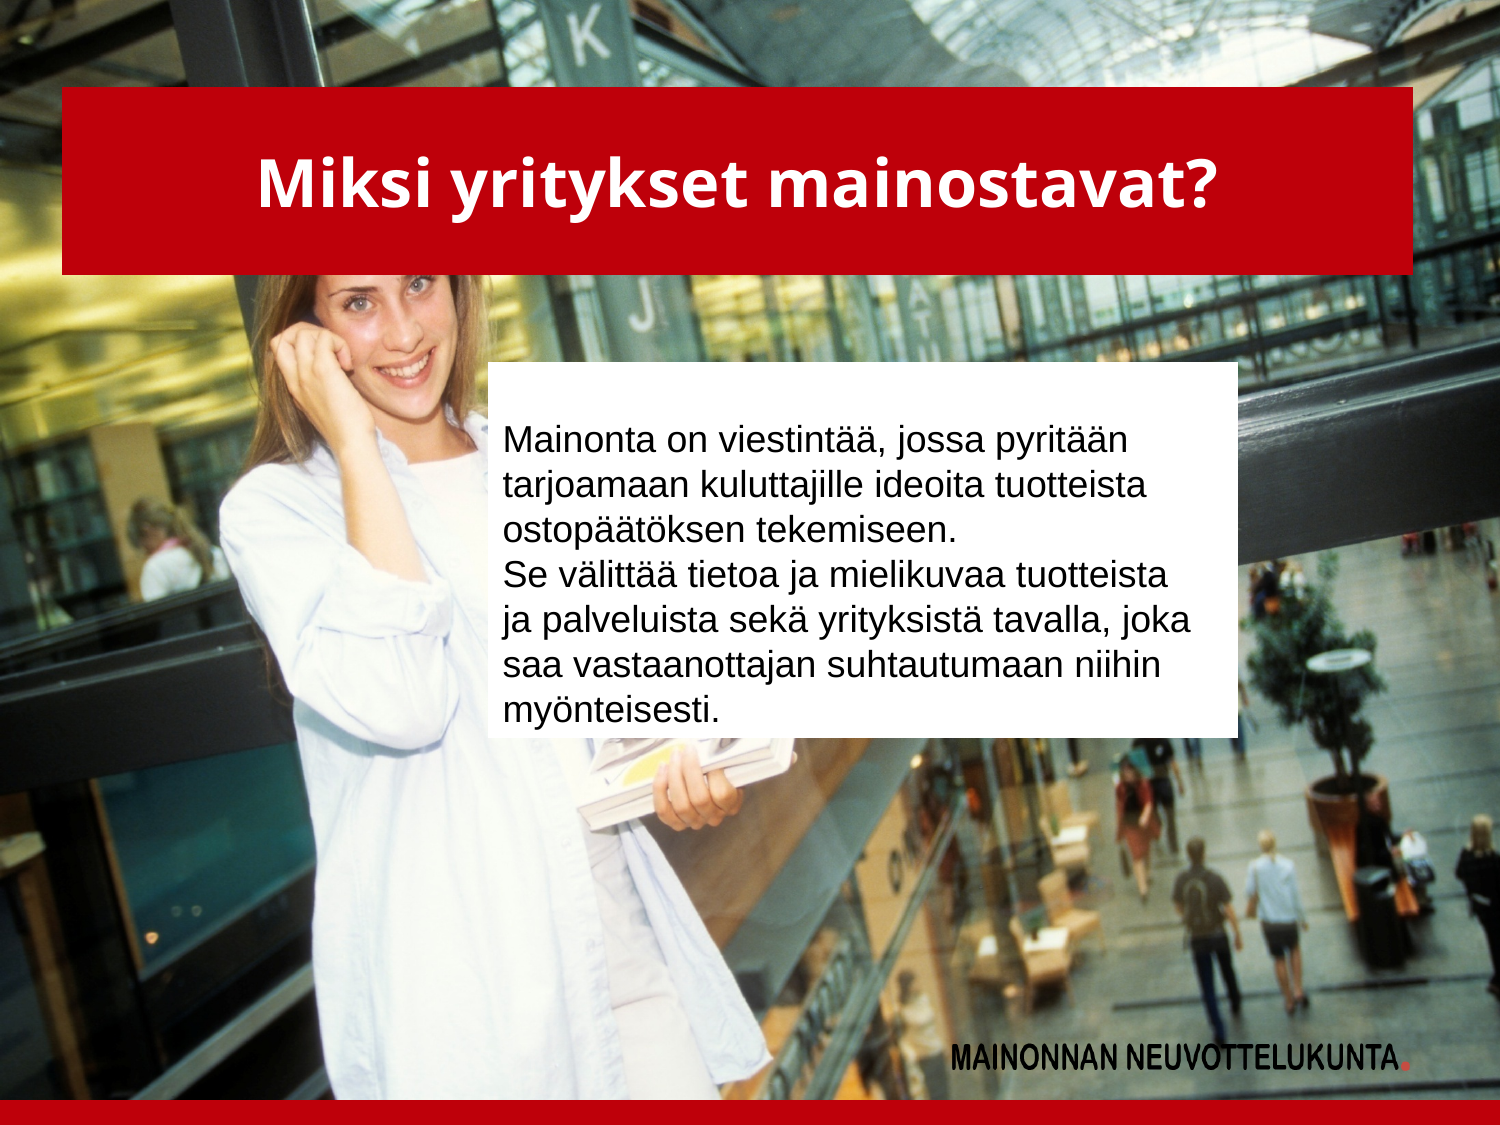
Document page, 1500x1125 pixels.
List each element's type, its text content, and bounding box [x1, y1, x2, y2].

text_box Mainonta on viestintää, jossa pyritään tarjoamaan kuluttajille ideoita tuotteista ostopäätöksen tekemiseen. Se välittää tietoa ja mielikuvaa tuotteista ja palveluista sekä yrityksistä tavalla, joka saa vastaanottajan suhtautumaan niihin myönteisesti. [488, 362, 1238, 738]
picture [0, 0, 1500, 1101]
text_box Miksi yritykset mainostavat? [62, 87, 1413, 275]
